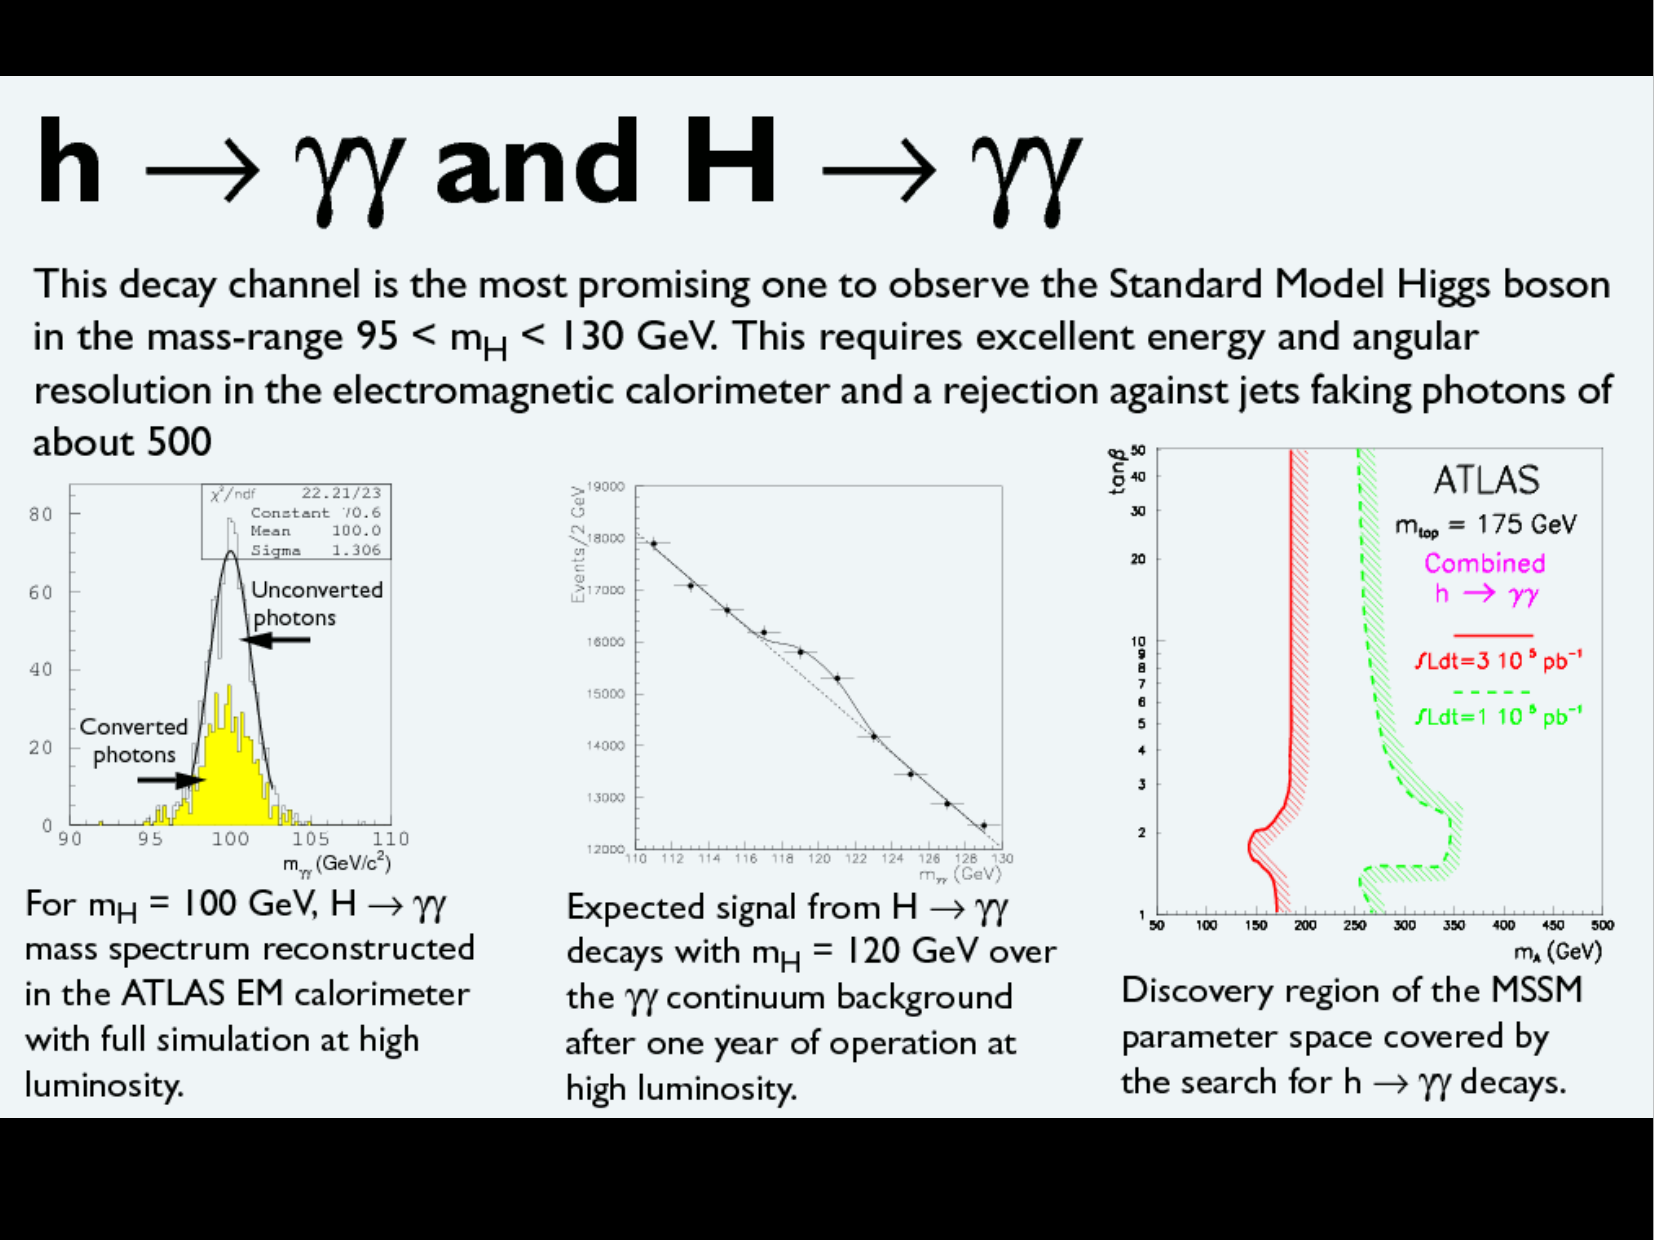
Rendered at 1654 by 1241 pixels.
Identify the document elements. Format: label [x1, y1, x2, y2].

picture [0, 76, 1654, 1118]
